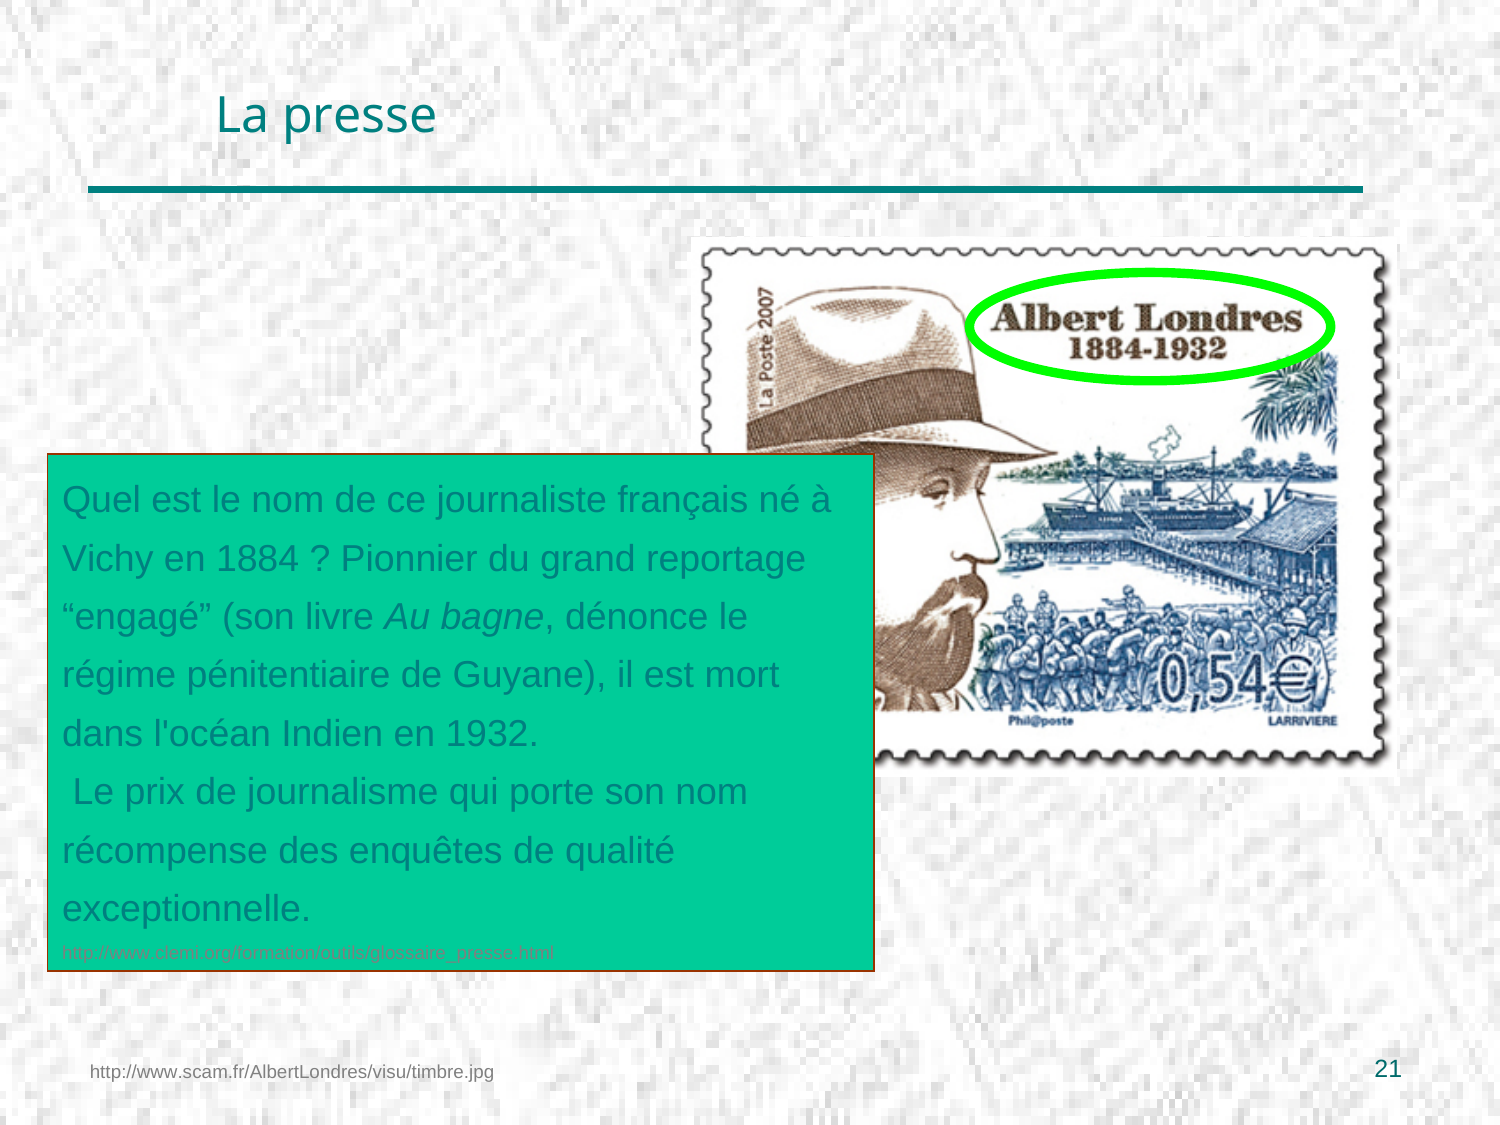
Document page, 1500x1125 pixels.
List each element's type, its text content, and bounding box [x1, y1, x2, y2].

picture [0, 0, 1500, 1125]
text_box http://www.scam.fr/AlbertLondres/visu/timbre.jpg [75, 1052, 751, 1091]
text_box La presse [200, 74, 454, 151]
text_box Quel est le nom de ce journaliste français né à Vichy en 1884 ? Pionnier du grand reportage “engagé” (son livre Au bagne, dénonce le régime pénitentiaire de Guyane), il est mort dans l'océan Indien en 1932. Le prix de journalisme qui porte son nom récompense des enquêtes de qualité exceptionnelle. http://www.clemi.org/formation/outils/glossaire_presse.html [47, 453, 874, 971]
